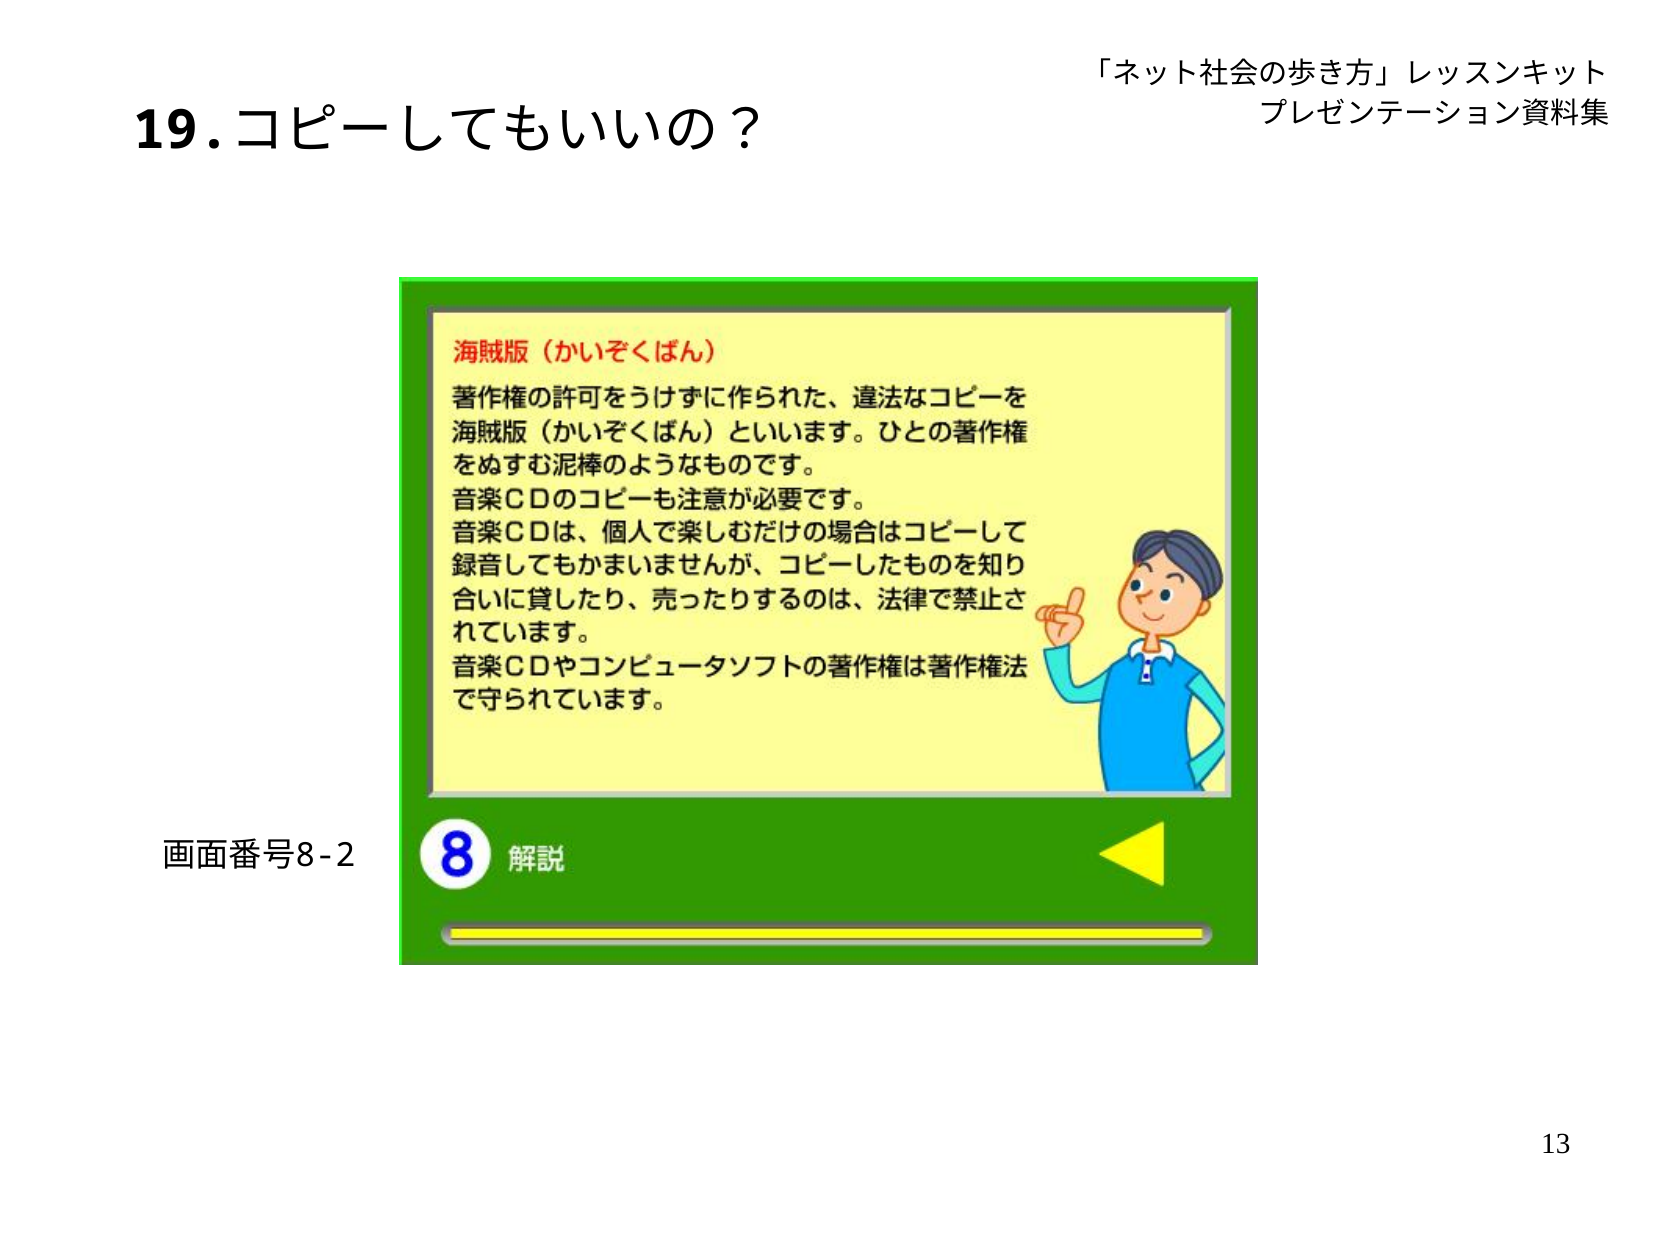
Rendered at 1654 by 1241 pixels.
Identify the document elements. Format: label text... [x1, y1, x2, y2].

text_box 画面番号8-2 [147, 826, 384, 882]
picture [399, 277, 1258, 965]
text_box 19.コピーしてもいいの？ [118, 88, 1241, 169]
text_box 「ネット社会の歩き方」レッスンキット プレゼンテーション資料集 [1062, 44, 1625, 139]
